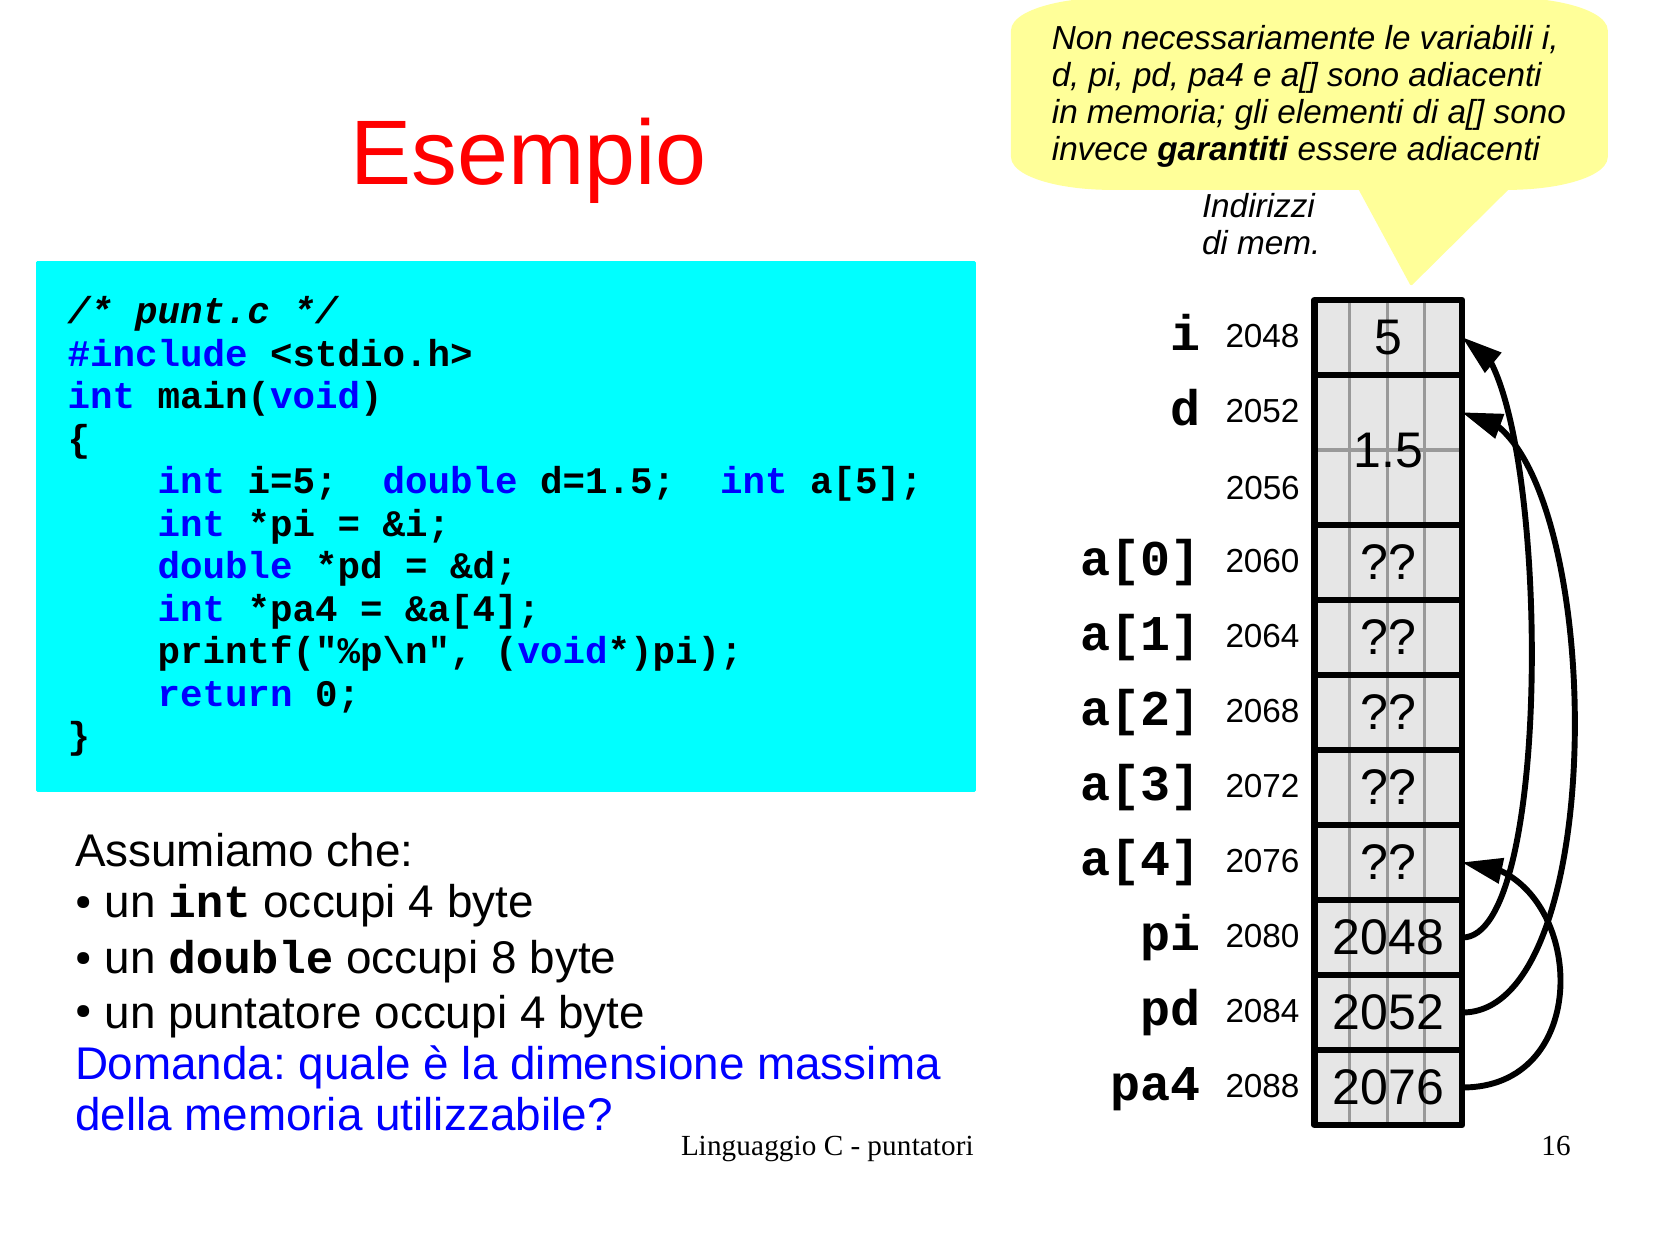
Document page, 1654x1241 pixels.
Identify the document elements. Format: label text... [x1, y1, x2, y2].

text_box a[1] [1050, 600, 1201, 675]
text_box 2060 [1225, 542, 1339, 581]
text_box ?? [1314, 675, 1463, 750]
text_box a[4] [1050, 825, 1201, 900]
text_box 2076 [1314, 1050, 1463, 1126]
text_box ?? [1314, 600, 1463, 675]
text_box Non necessariamente le variabili i, d, pi, pd, pa4 e a[] sono adiacenti in memoria; gli elementi di a[] sono invece garantiti essere adiacenti [1012, 0, 1607, 284]
text_box ?? [1314, 825, 1463, 900]
text_box Indirizzi di mem. [1202, 189, 1321, 263]
text_box 5 [1314, 300, 1463, 375]
text_box 2076 [1339, 1073, 1352, 1094]
text_box 2052 [1314, 975, 1463, 1050]
text_box 2068 [1225, 692, 1339, 731]
text_box 2088 [1225, 1067, 1339, 1106]
text_box 2080 [1225, 917, 1339, 956]
text_box pi [1050, 900, 1201, 975]
text_box pd [1050, 975, 1201, 1050]
text_box d [1125, 375, 1201, 451]
text_box a[2] [1050, 675, 1201, 750]
text_box ?? [1314, 750, 1463, 825]
text_box a[0] [1050, 525, 1201, 600]
text_box 2048 [1314, 900, 1463, 975]
text_box i [1125, 300, 1201, 375]
text_box 2048 [1339, 923, 1352, 944]
text_box Assumiamo che: un int occupi 4 byte un double occupi 8 byte un puntatore occupi 4 byte Domanda: quale è la dimensione massima della memoria utilizzabile? [75, 825, 976, 1141]
text_box 2064 [1225, 617, 1339, 656]
text_box 2052 [1225, 392, 1339, 431]
text_box pa4 [1050, 1050, 1201, 1126]
text_box 2072 [1225, 767, 1339, 806]
text_box 2052 [1339, 998, 1352, 1019]
text_box 1.5 [1314, 375, 1463, 525]
text_box a[3] [1050, 750, 1201, 825]
text_box /* punt.c */ #include <stdio.h> int main(void) { int i=5; double d=1.5; int a[5]; int *pi = &i; double *pd = &d; int *pa4 = &a[4]; printf("%p\n", (void*)pi); return 0; } [37, 262, 975, 791]
text_box 2056 [1225, 469, 1339, 508]
text_box 2084 [1225, 992, 1339, 1031]
text_box 2048 [1225, 317, 1339, 356]
text_box 2076 [1225, 842, 1339, 881]
title Esempio [82, 49, 976, 257]
text_box ?? [1314, 525, 1463, 600]
